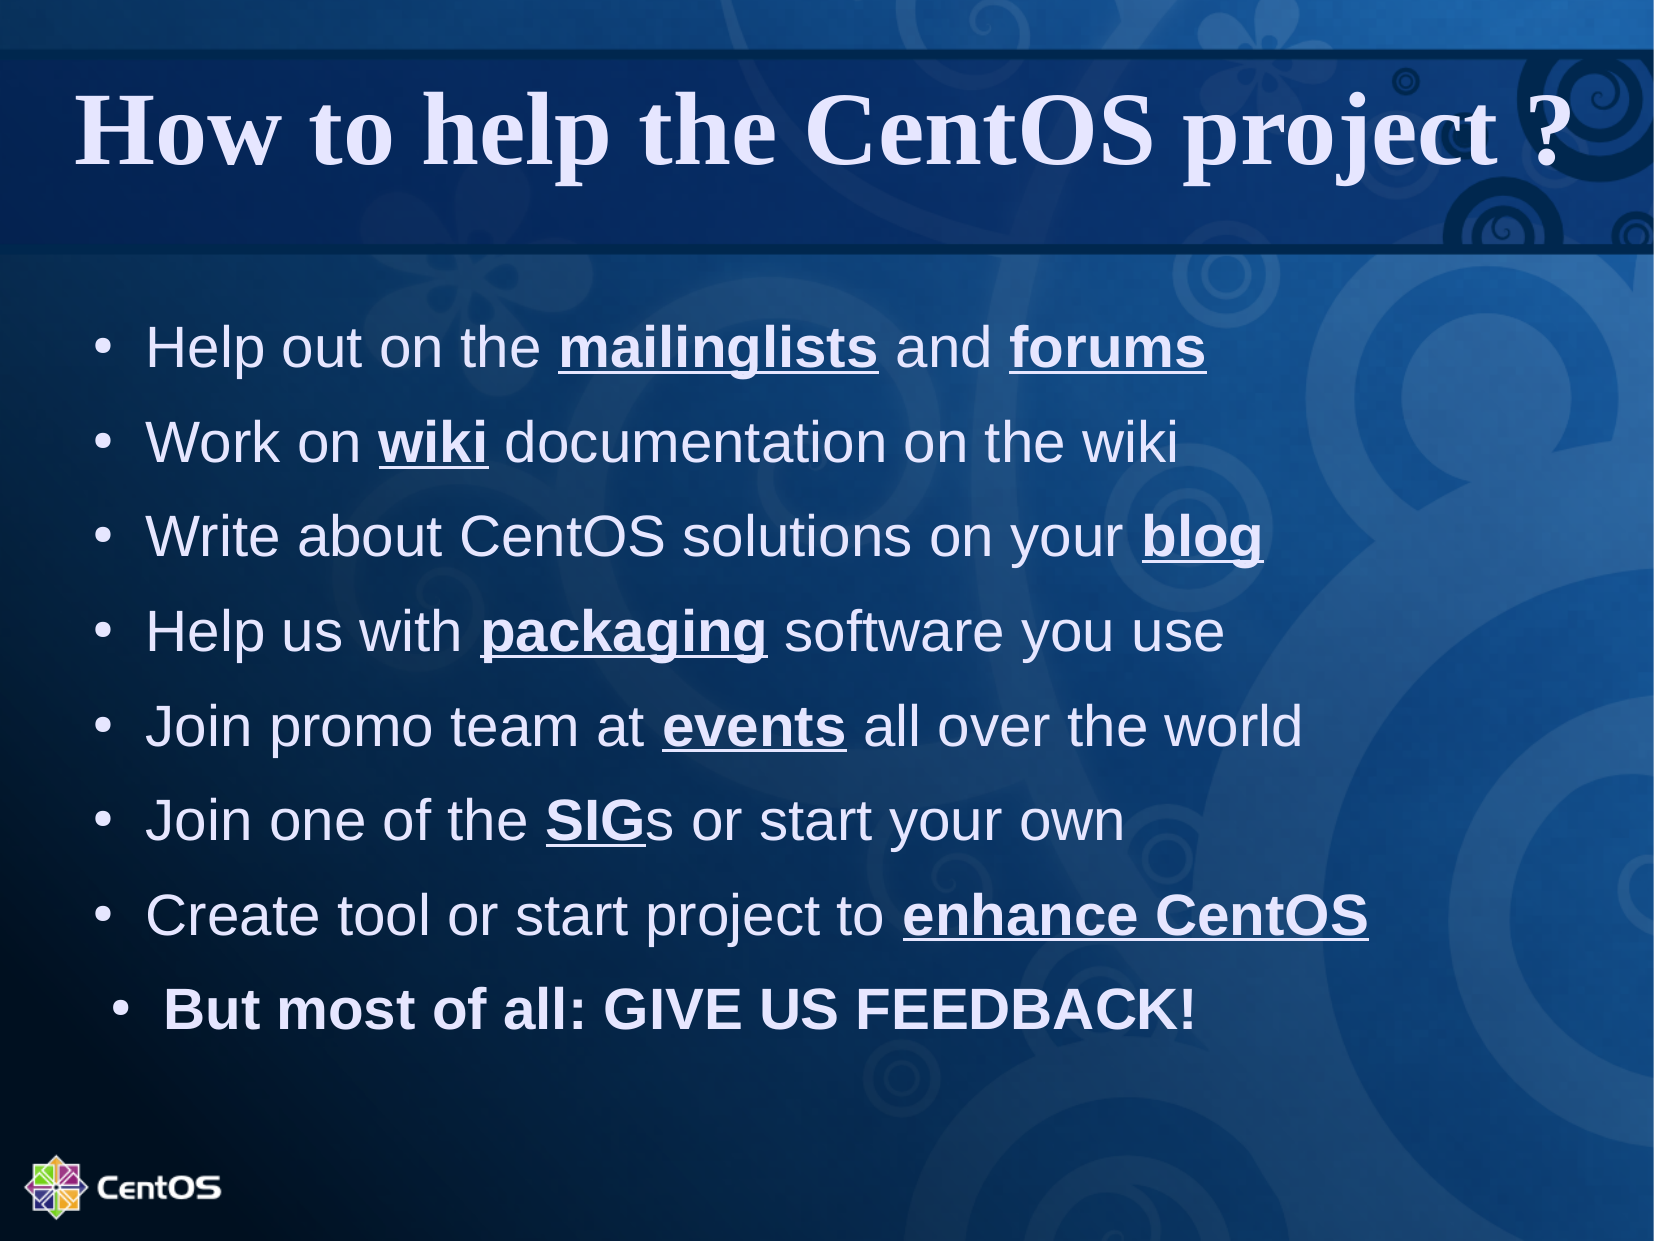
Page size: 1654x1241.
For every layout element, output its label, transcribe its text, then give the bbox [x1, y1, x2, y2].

picture [0, 260, 1654, 1241]
title How to help the CentOS project ? [0, 0, 1654, 260]
list Help out on the mailinglists and forums Work on wiki documentation on the wiki Write about CentOS solutions on your blog Help us with packaging software you use Join promo team at events all over the world Join one of the SIGs or start your own Create tool or start project to enhance CentOS But most of all: GIVE US FEEDBACK! [75, 315, 1564, 1241]
